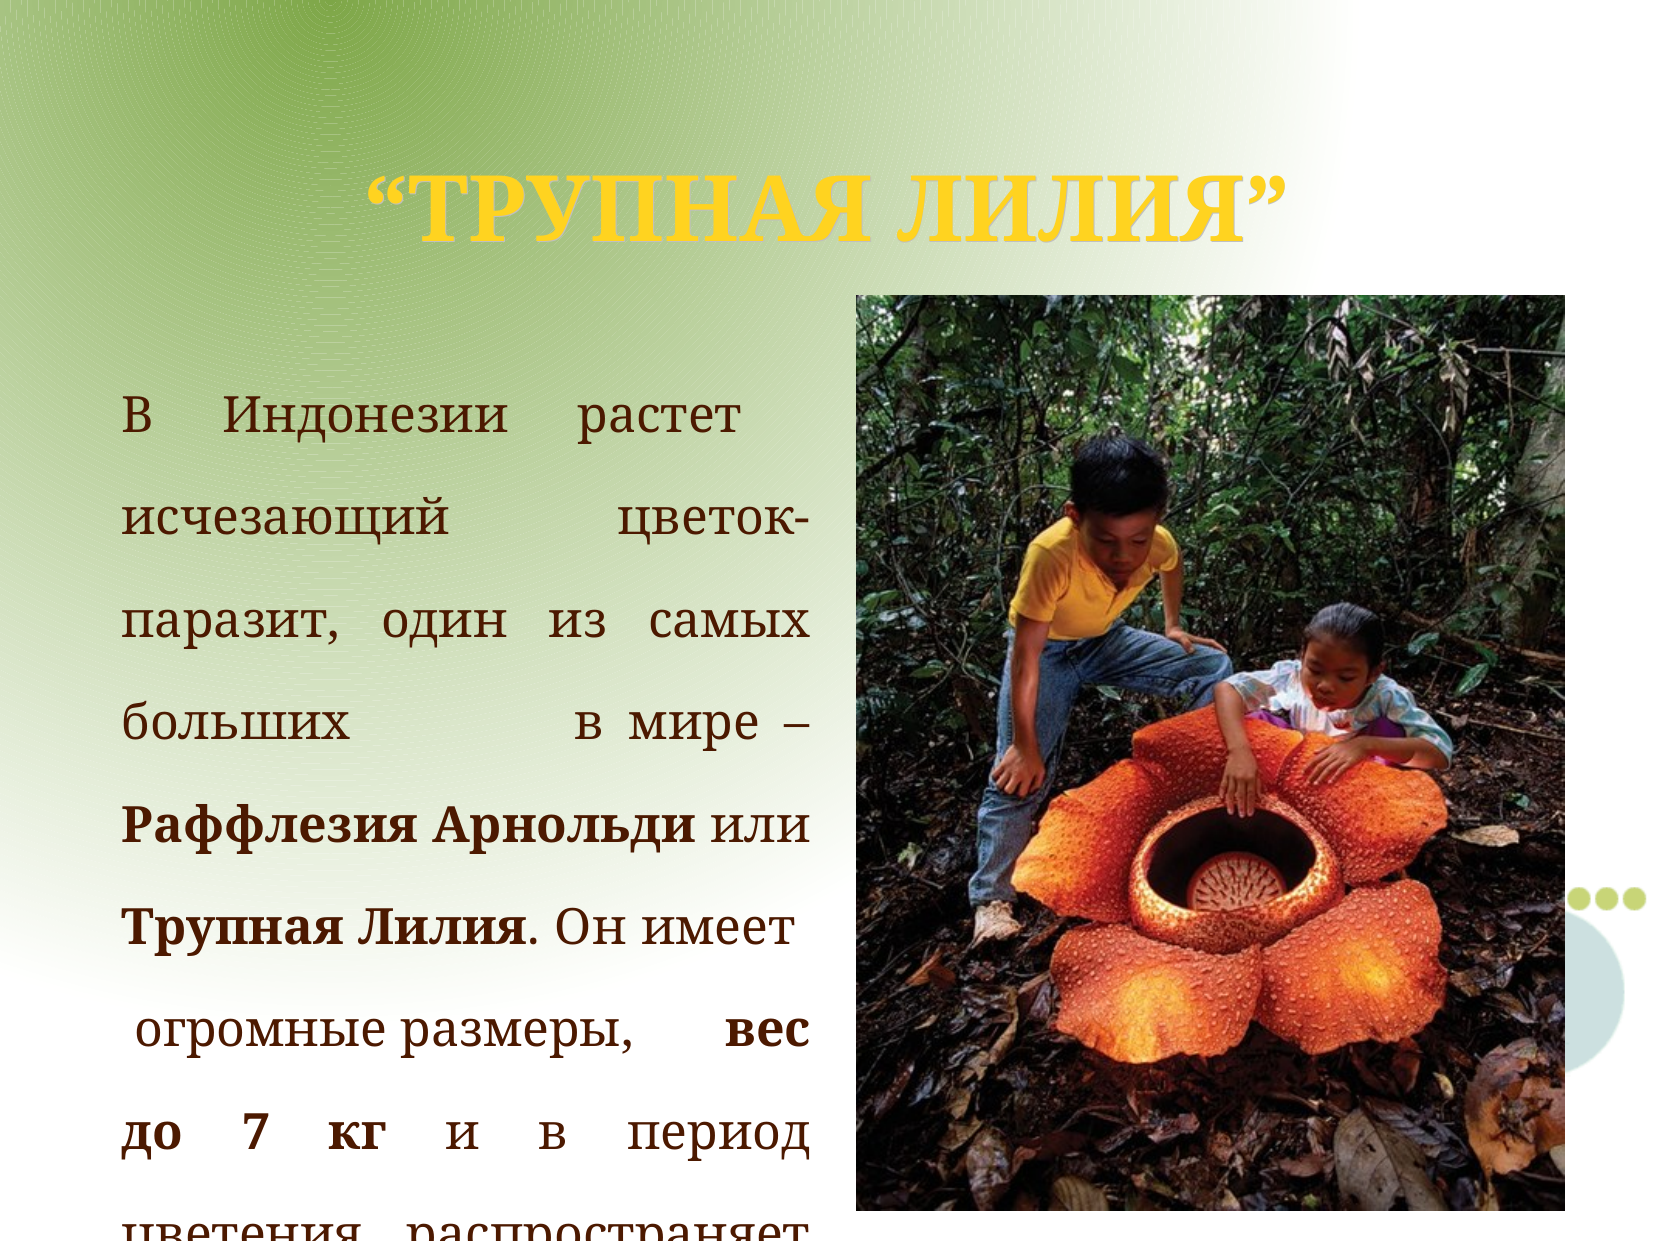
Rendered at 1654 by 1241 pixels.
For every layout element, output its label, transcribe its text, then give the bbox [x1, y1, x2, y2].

list В Индонезии растет исчезающий цветок-паразит, один из самых больших в мире – Раффлезия Арнольди или Трупная Лилия. Он имеет огромные размеры, вес до 7 кг и в период цветения распространяет жуткий запах протухшего мяса... [121, 344, 811, 1241]
title “ТРУПНАЯ ЛИЛИЯ” [121, 102, 1534, 311]
picture [856, 295, 1654, 1211]
